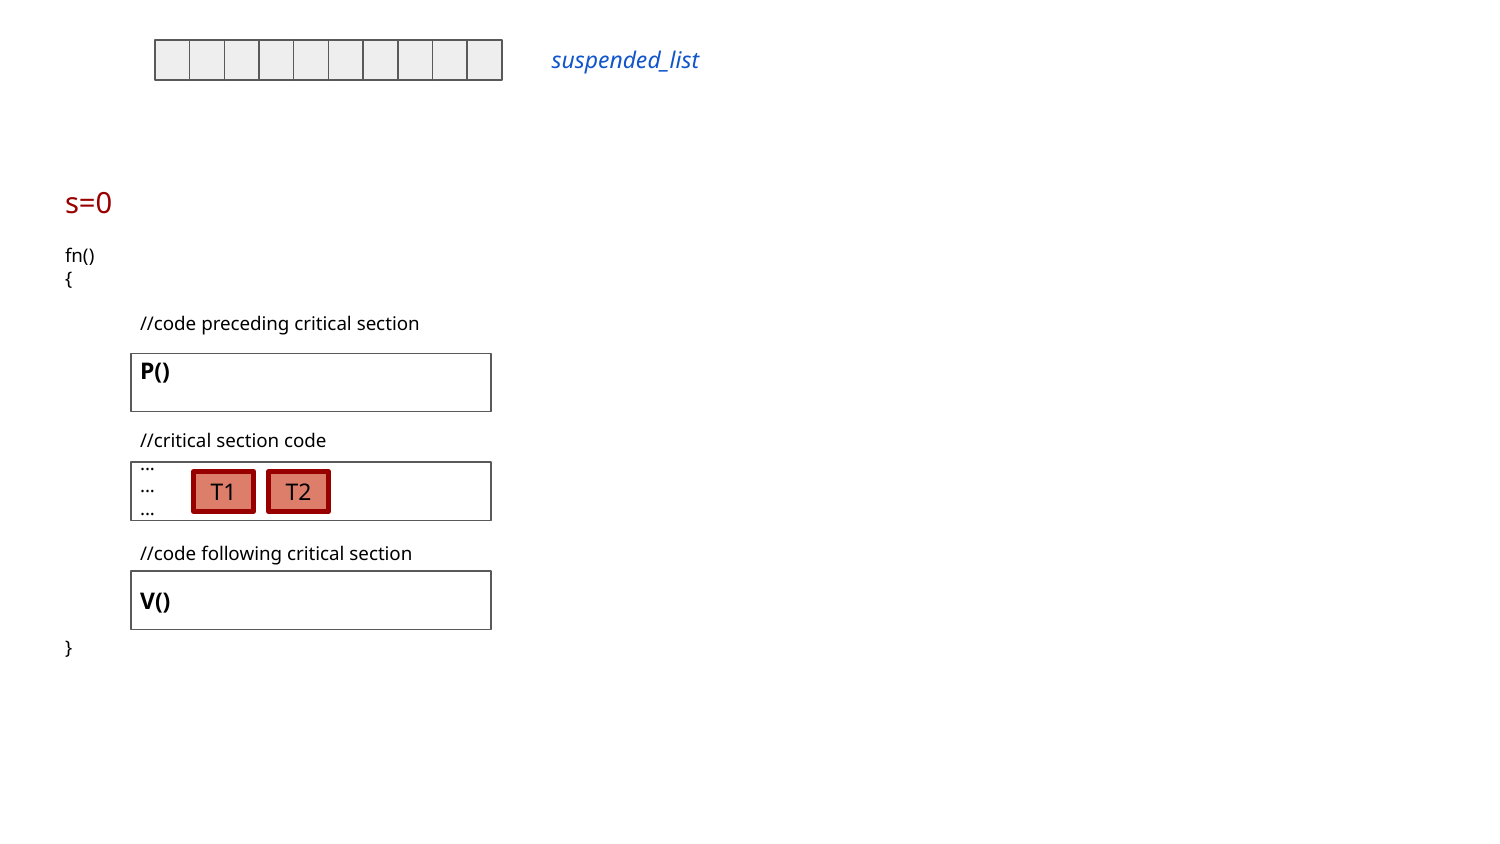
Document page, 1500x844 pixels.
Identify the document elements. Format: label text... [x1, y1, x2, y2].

text_box fn() { //code preceding critical section P() //critical section code ... ... ... //code following critical section V() } [49, 228, 592, 456]
text_box [154, 39, 502, 80]
text_box suspended_list [536, 32, 832, 87]
text_box s=0 [49, 182, 181, 223]
text_box T2 [268, 471, 329, 512]
text_box T1 [193, 471, 254, 512]
